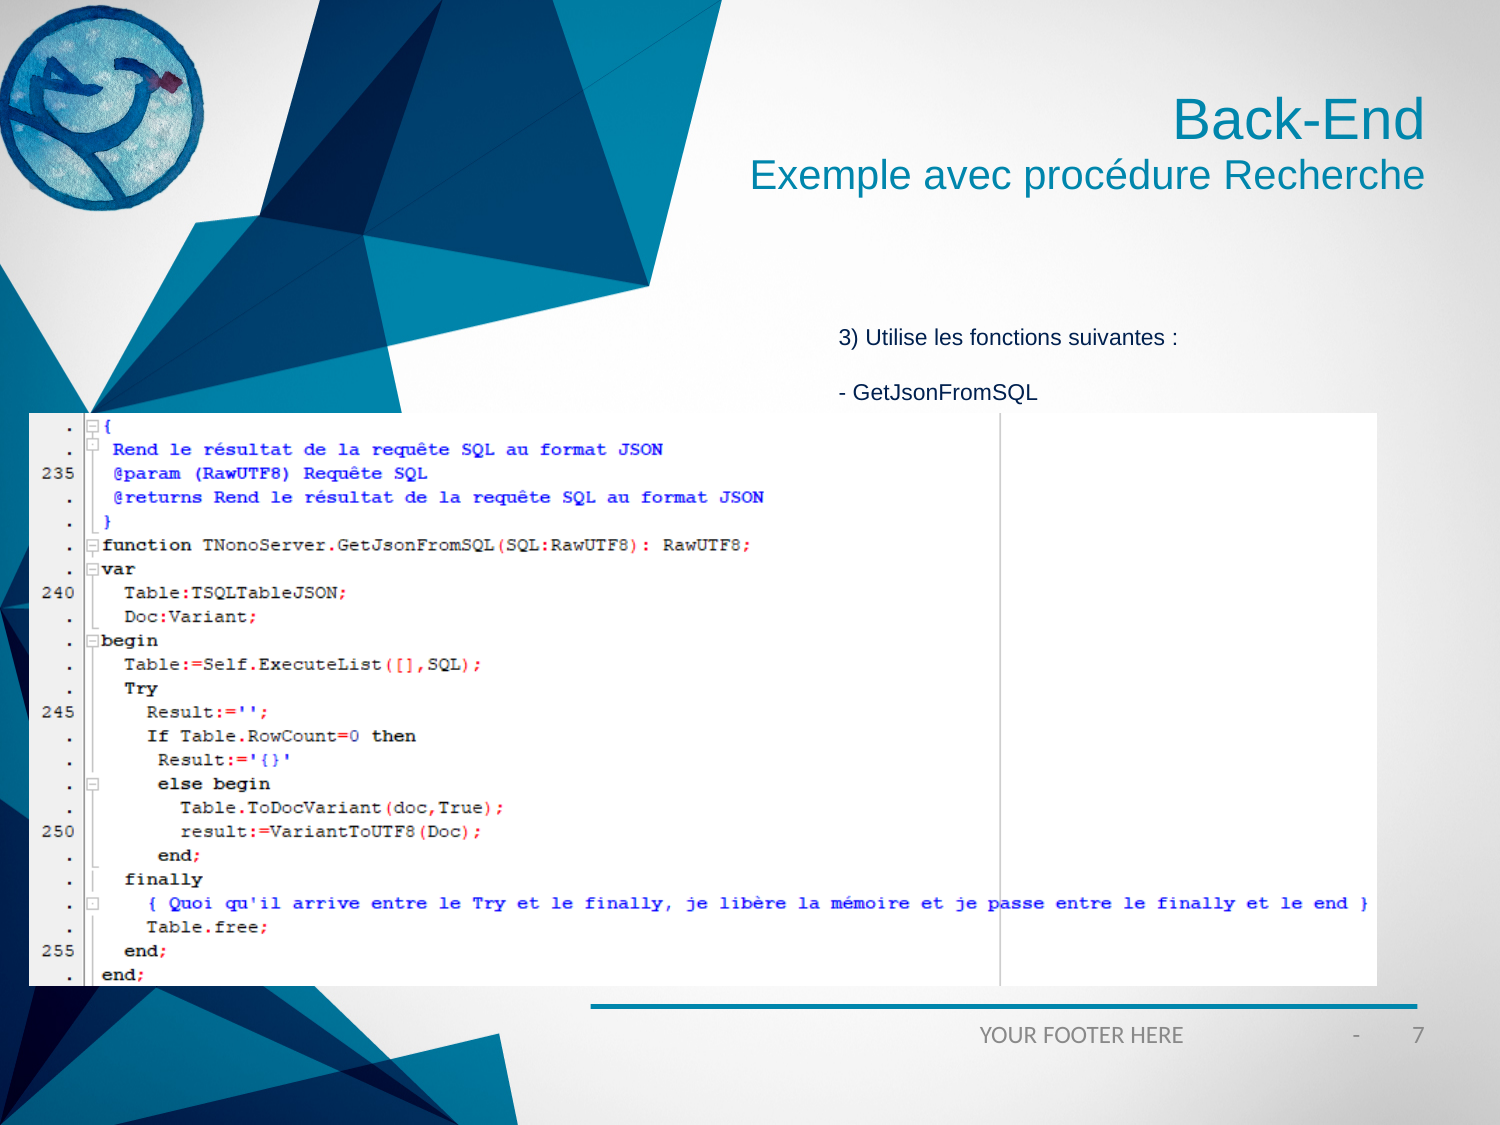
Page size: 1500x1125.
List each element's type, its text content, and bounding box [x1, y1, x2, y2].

list 3) Utilise les fonctions suivantes : - GetJsonFromSQL [767, 324, 1425, 1006]
title Back-End Exemple avec procédure Recherche [709, 48, 1426, 237]
picture [0, 0, 1500, 1125]
